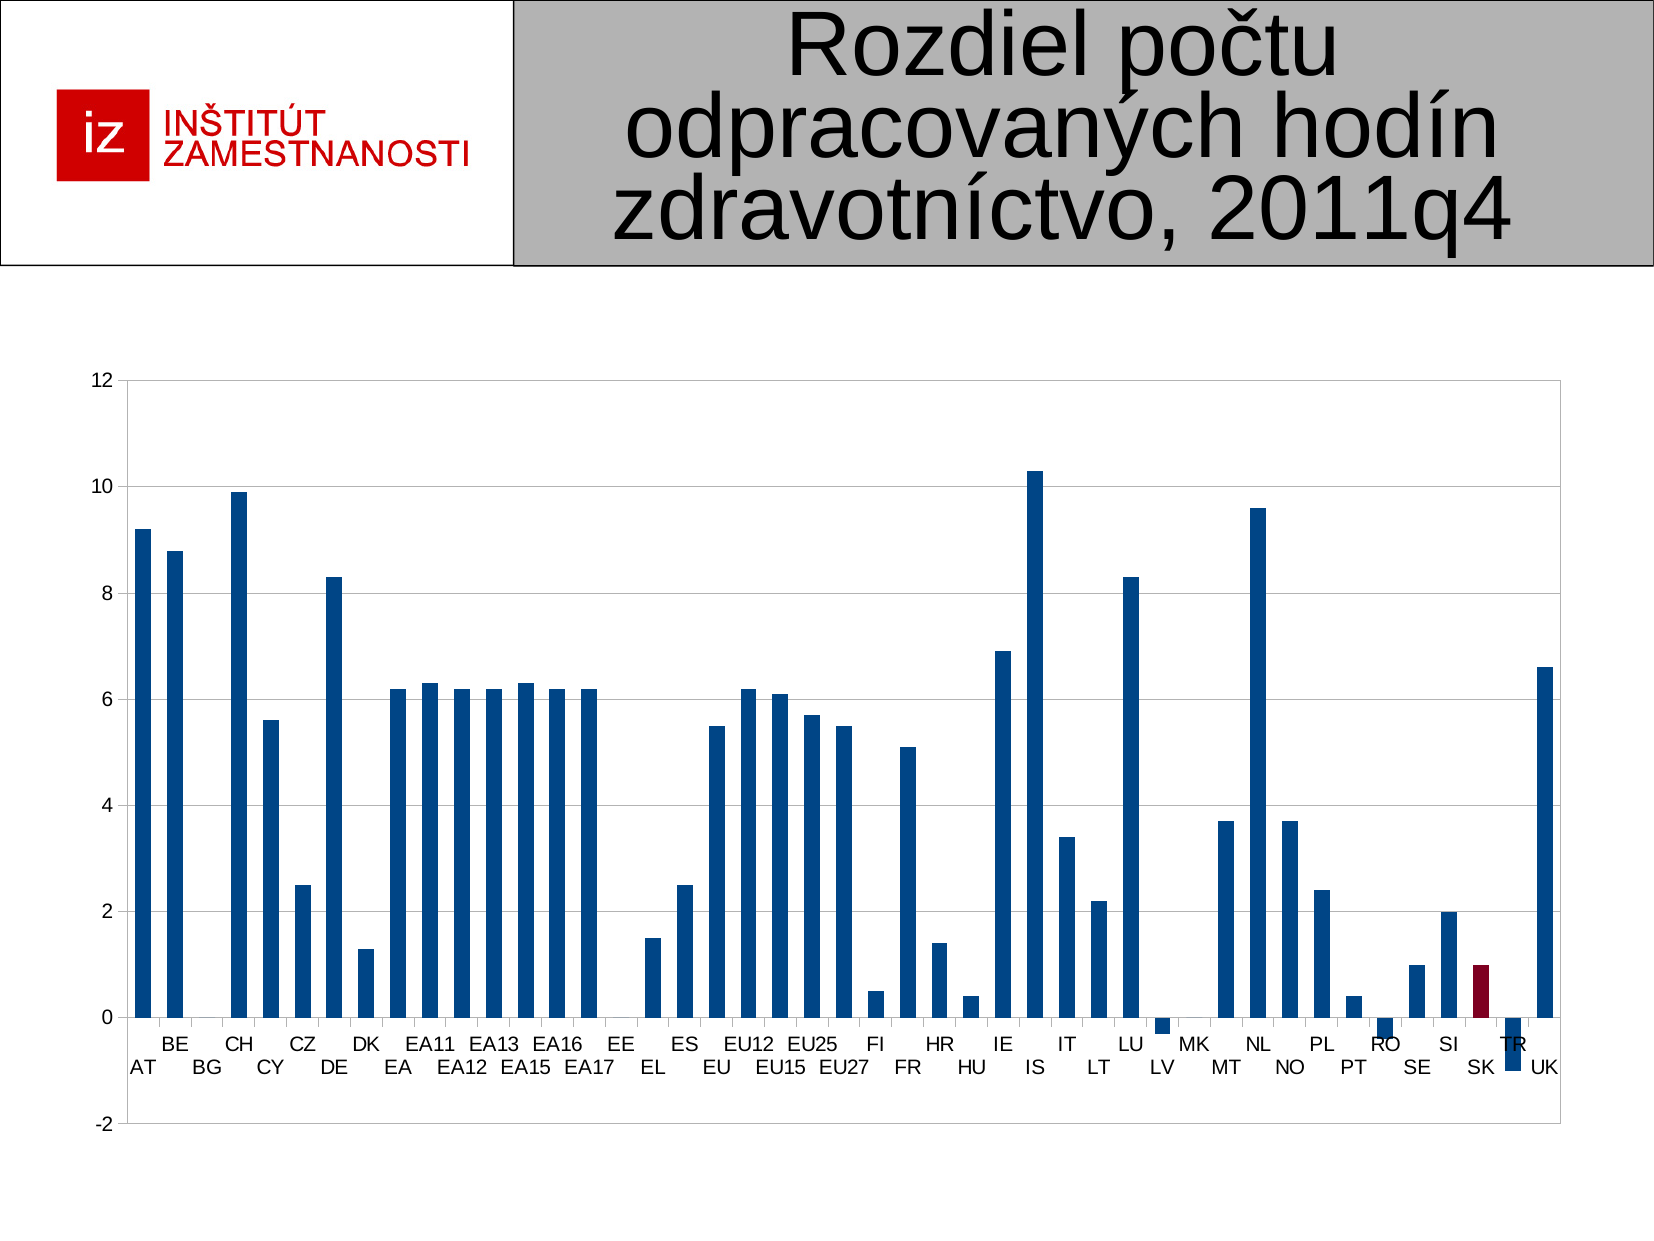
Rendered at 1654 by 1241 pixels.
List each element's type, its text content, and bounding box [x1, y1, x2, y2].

title Rozdiel počtu odpracovaných hodín zdravotníctvo, 2011q4 [561, 0, 1565, 267]
chart [60, 353, 1592, 1152]
picture [5, 8, 512, 257]
